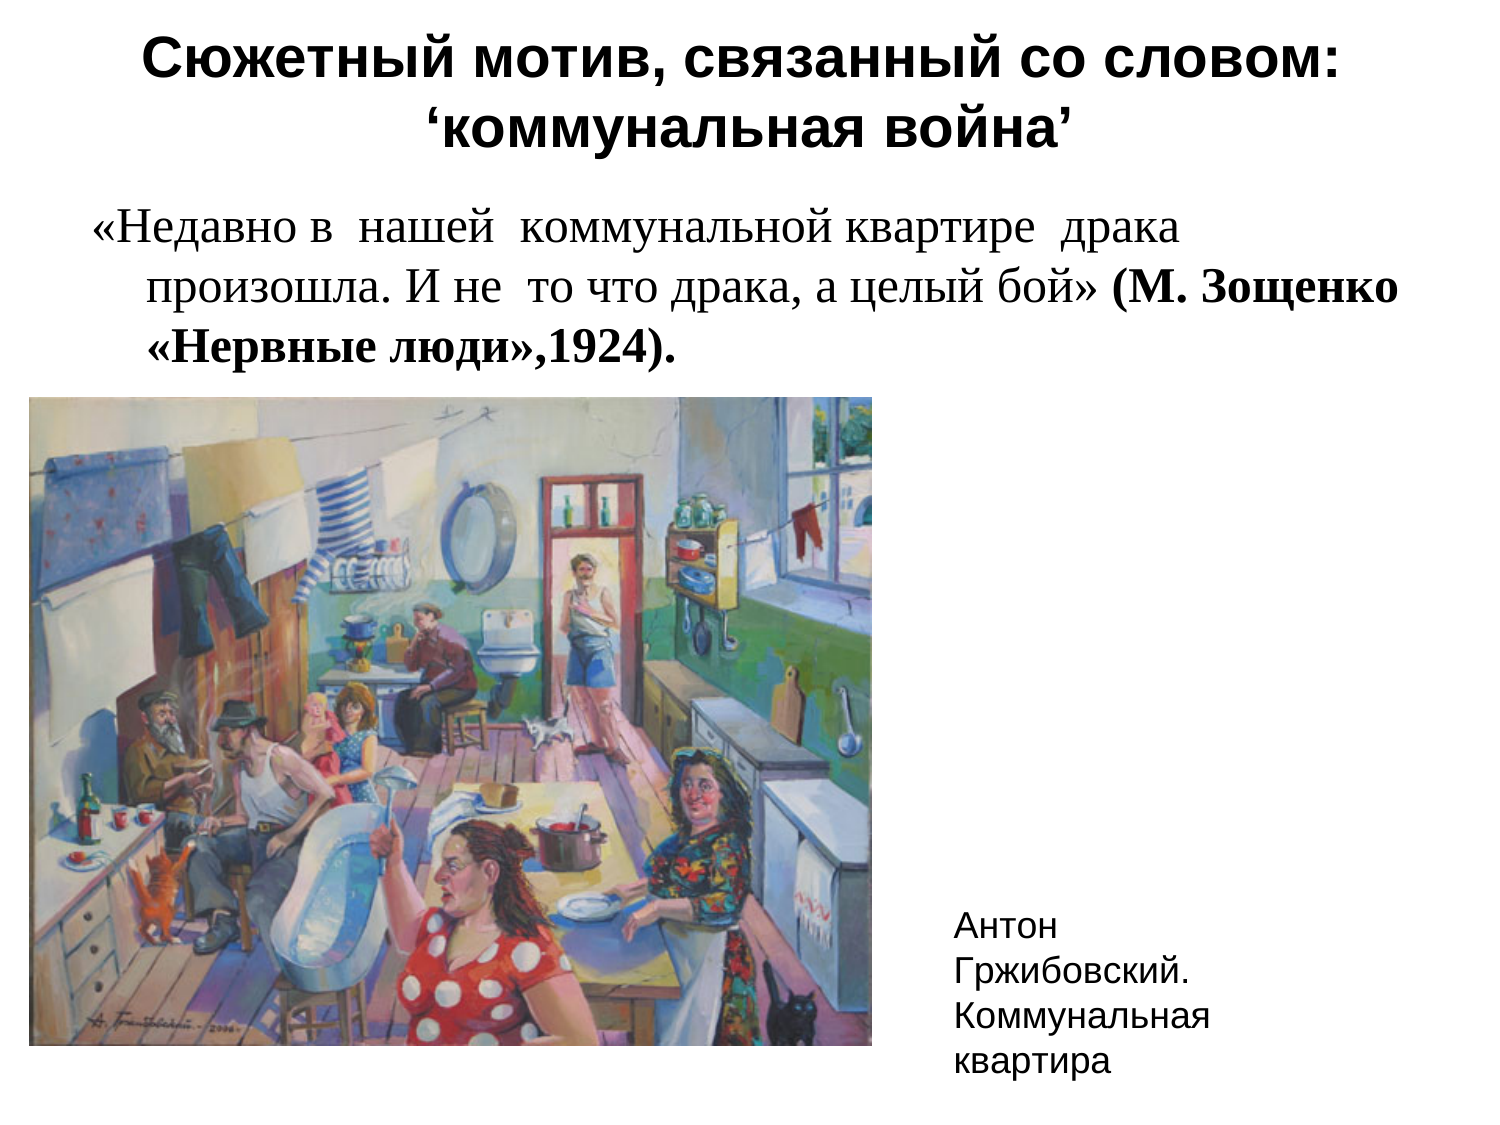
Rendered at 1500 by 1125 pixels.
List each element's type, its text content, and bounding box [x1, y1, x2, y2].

title Сюжетный мотив, связанный со словом: ‘коммунальная война’ [75, 11, 1426, 184]
text_box Антон Гржибовский. Коммунальная квартира [938, 893, 1317, 1089]
picture [29, 397, 872, 1046]
list «Недавно в нашей коммунальной квартире драка произошла. И не то что драка, а целый бой» (М. Зощенко «Нервные люди»,1924). [75, 184, 1426, 1005]
